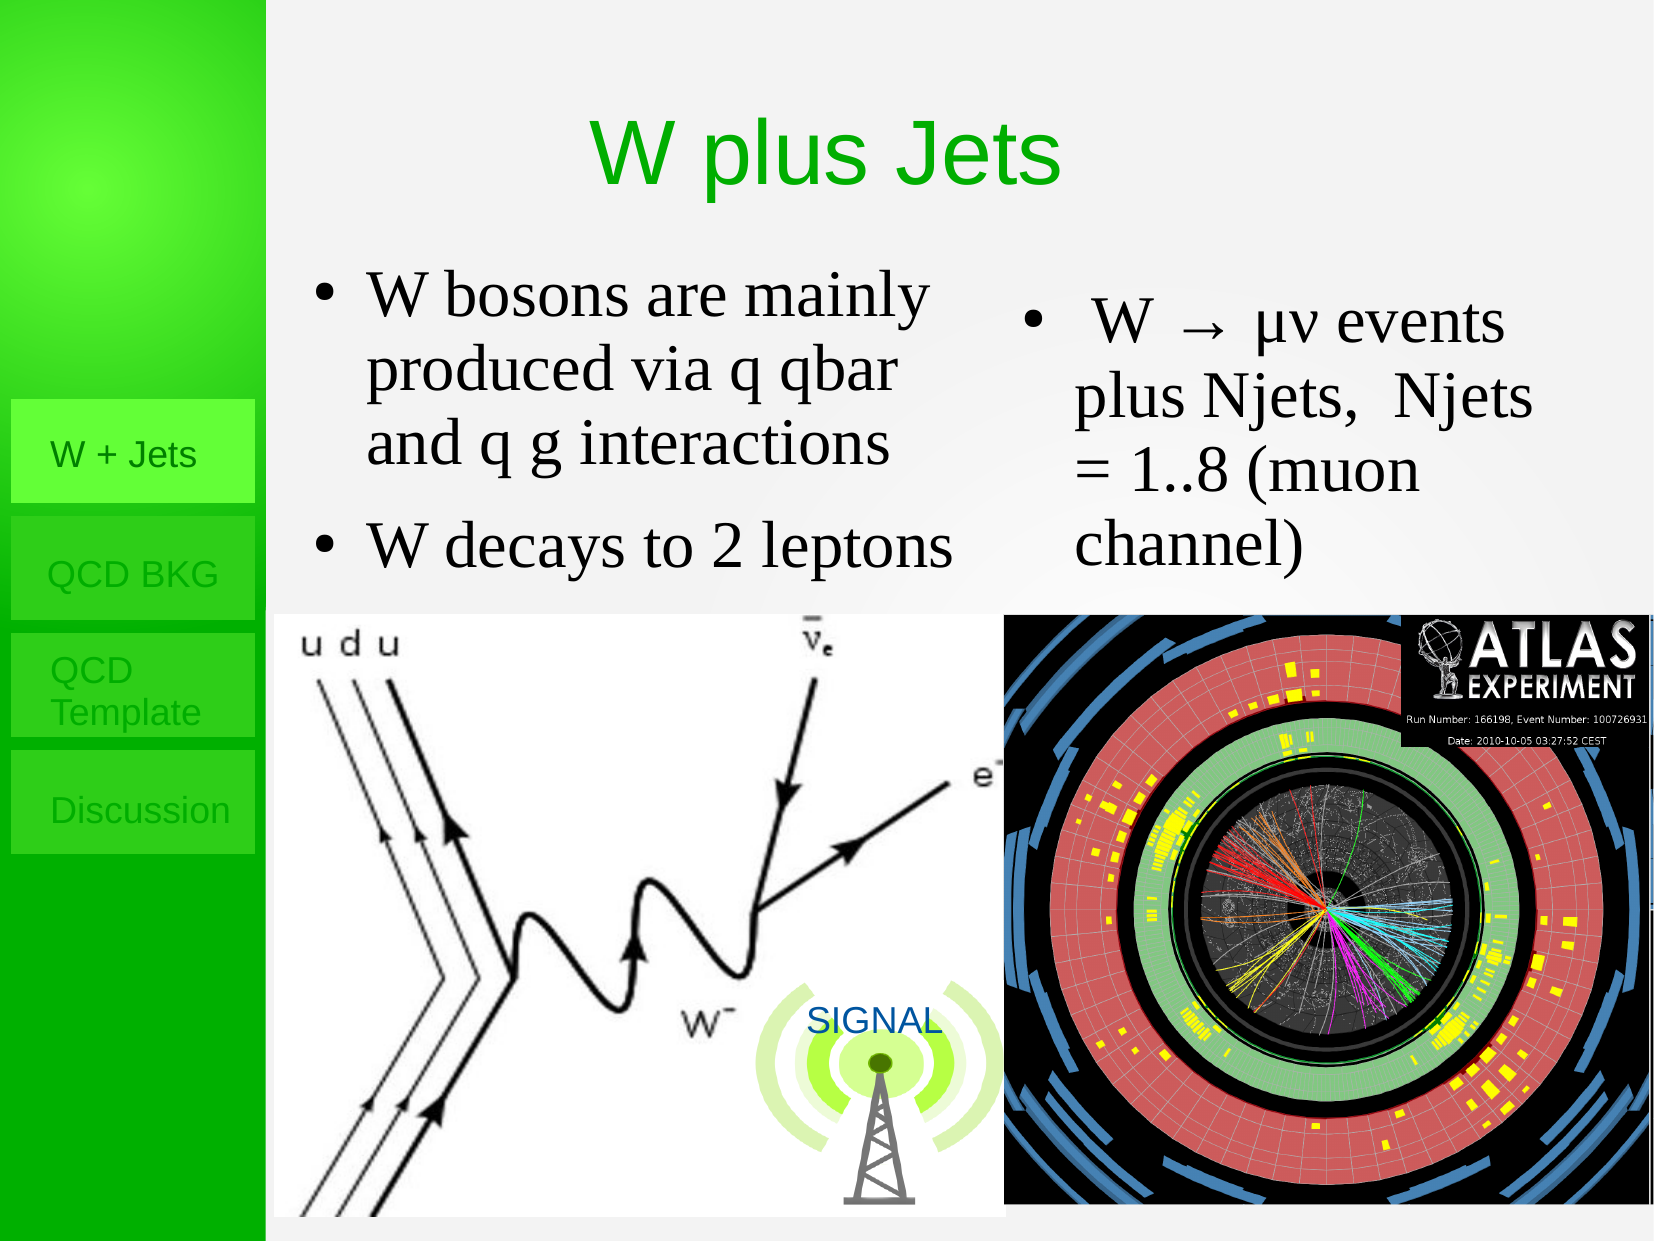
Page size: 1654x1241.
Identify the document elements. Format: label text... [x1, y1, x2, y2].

list W → μν events plus Njets, Njets = 1..8 (muon channel) [1003, 283, 1539, 614]
title W plus Jets [82, 49, 1571, 257]
text_box QCD Template [35, 642, 265, 741]
text_box SIGNAL [791, 992, 980, 1063]
picture [274, 614, 1654, 1217]
list W bosons are mainly produced via q qbar and q g interactions W decays to 2 leptons [295, 256, 1006, 614]
text_box Discussion [35, 781, 274, 839]
text_box QCD BKG [32, 545, 249, 603]
text_box W + Jets [35, 425, 295, 483]
